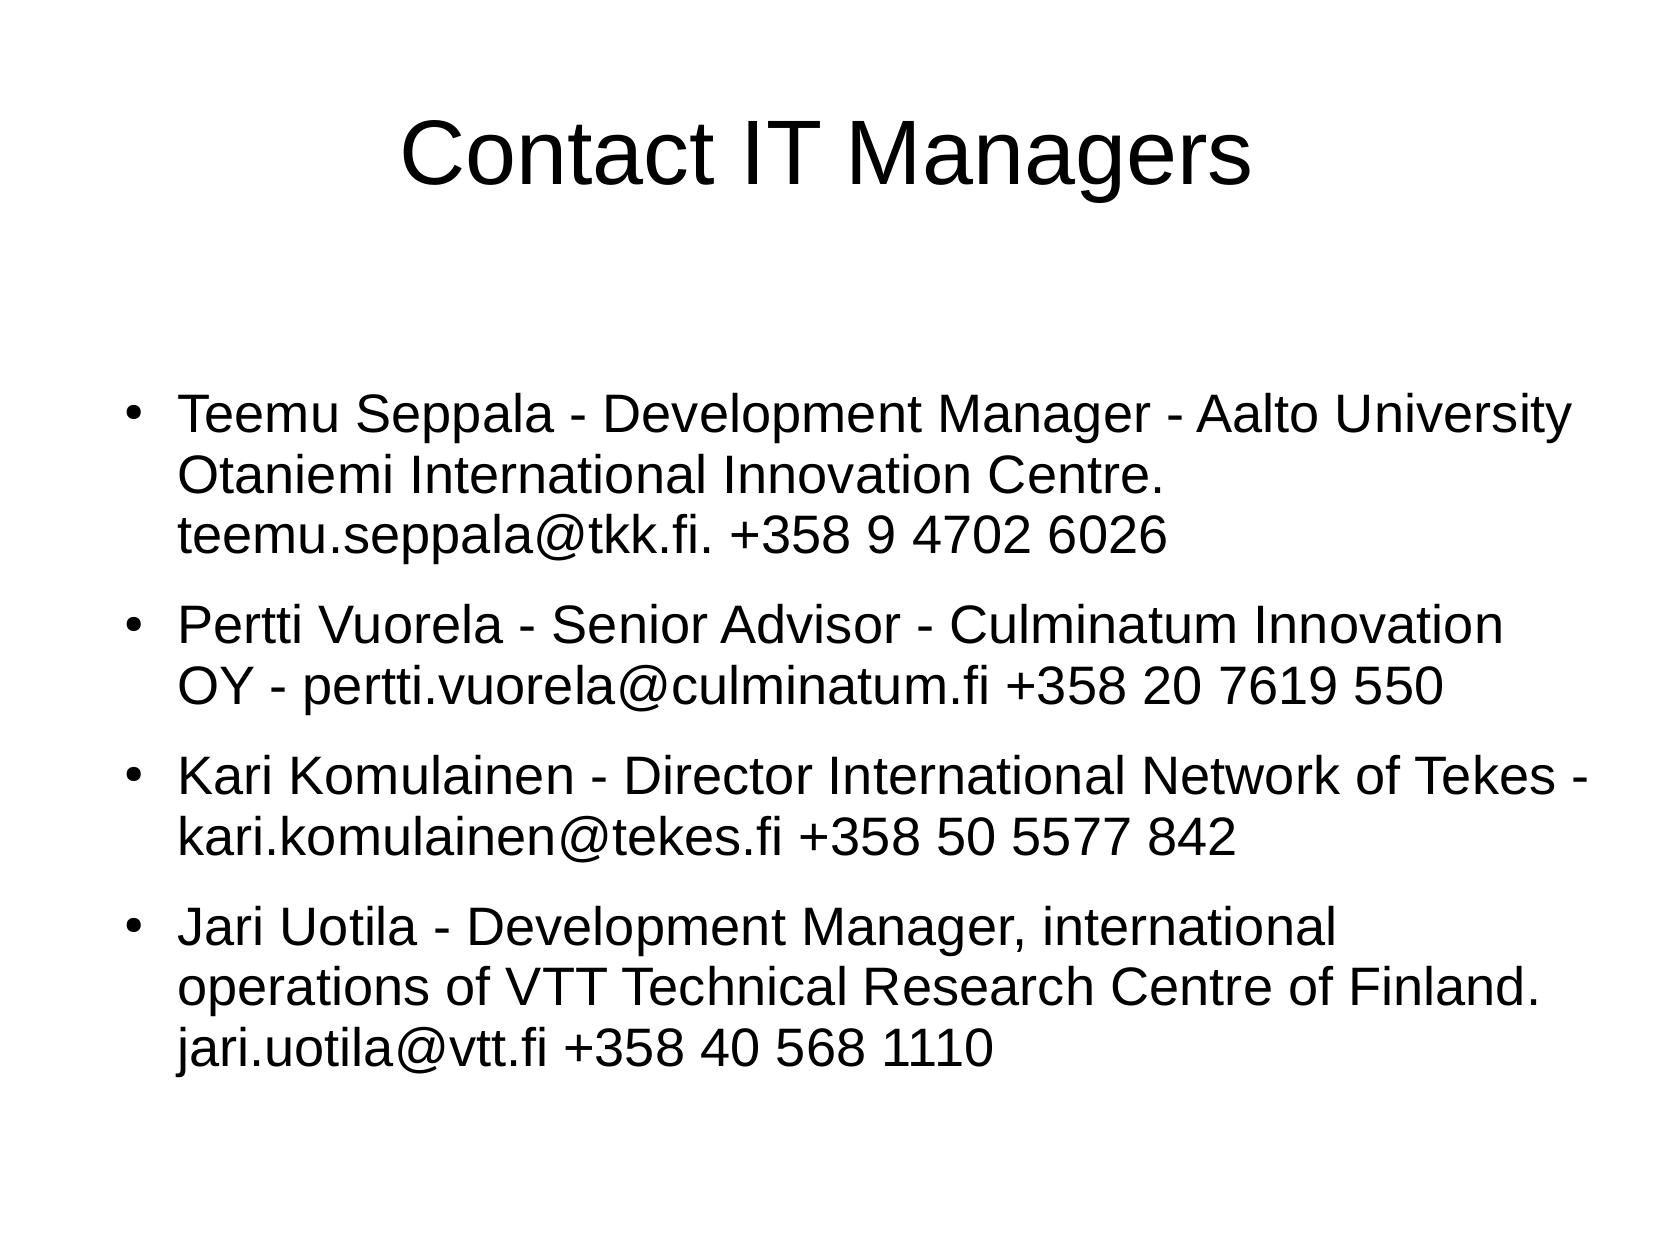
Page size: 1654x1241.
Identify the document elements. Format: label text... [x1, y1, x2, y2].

list Teemu Seppala - Development Manager - Aalto University Otaniemi International Innovation Centre. teemu.seppala@tkk.fi. +358 9 4702 6026 Pertti Vuorela - Senior Advisor - Culminatum Innovation OY - pertti.vuorela@culminatum.fi +358 20 7619 550 Kari Komulainen - Director International Network of Tekes - kari.komulainen@tekes.fi +358 50 5577 842 Jari Uotila - Development Manager, international operations of VTT Technical Research Centre of Finland. jari.uotila@vtt.fi +358 40 568 1110 [106, 383, 1595, 1123]
title Contact IT Managers [82, 49, 1571, 257]
